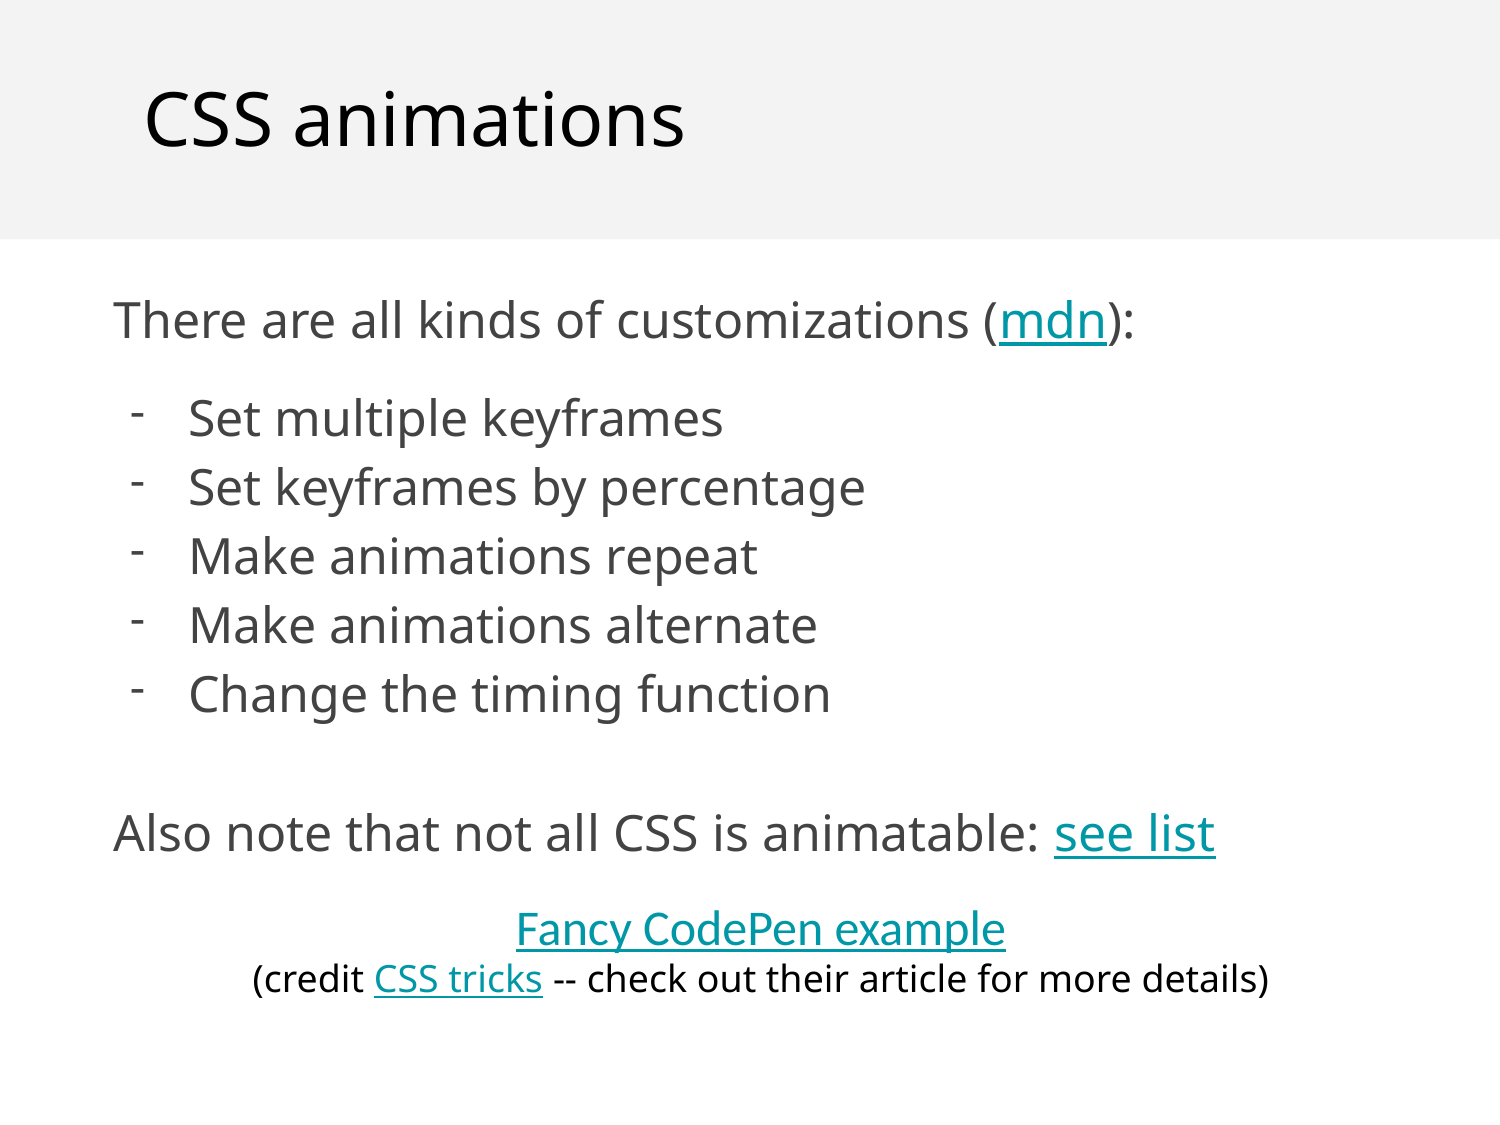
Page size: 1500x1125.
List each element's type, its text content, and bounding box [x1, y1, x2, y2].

text_box Fancy CodePen example (credit CSS tricks -- check out their article for more details) [170, 880, 1352, 1084]
list There are all kinds of customizations (mdn): Set multiple keyframes Set keyframes by percentage Make animations repeat Make animations alternate Change the timing function Also note that not all CSS is animatable: see list [98, 263, 1402, 730]
title CSS animations [128, 56, 1372, 183]
